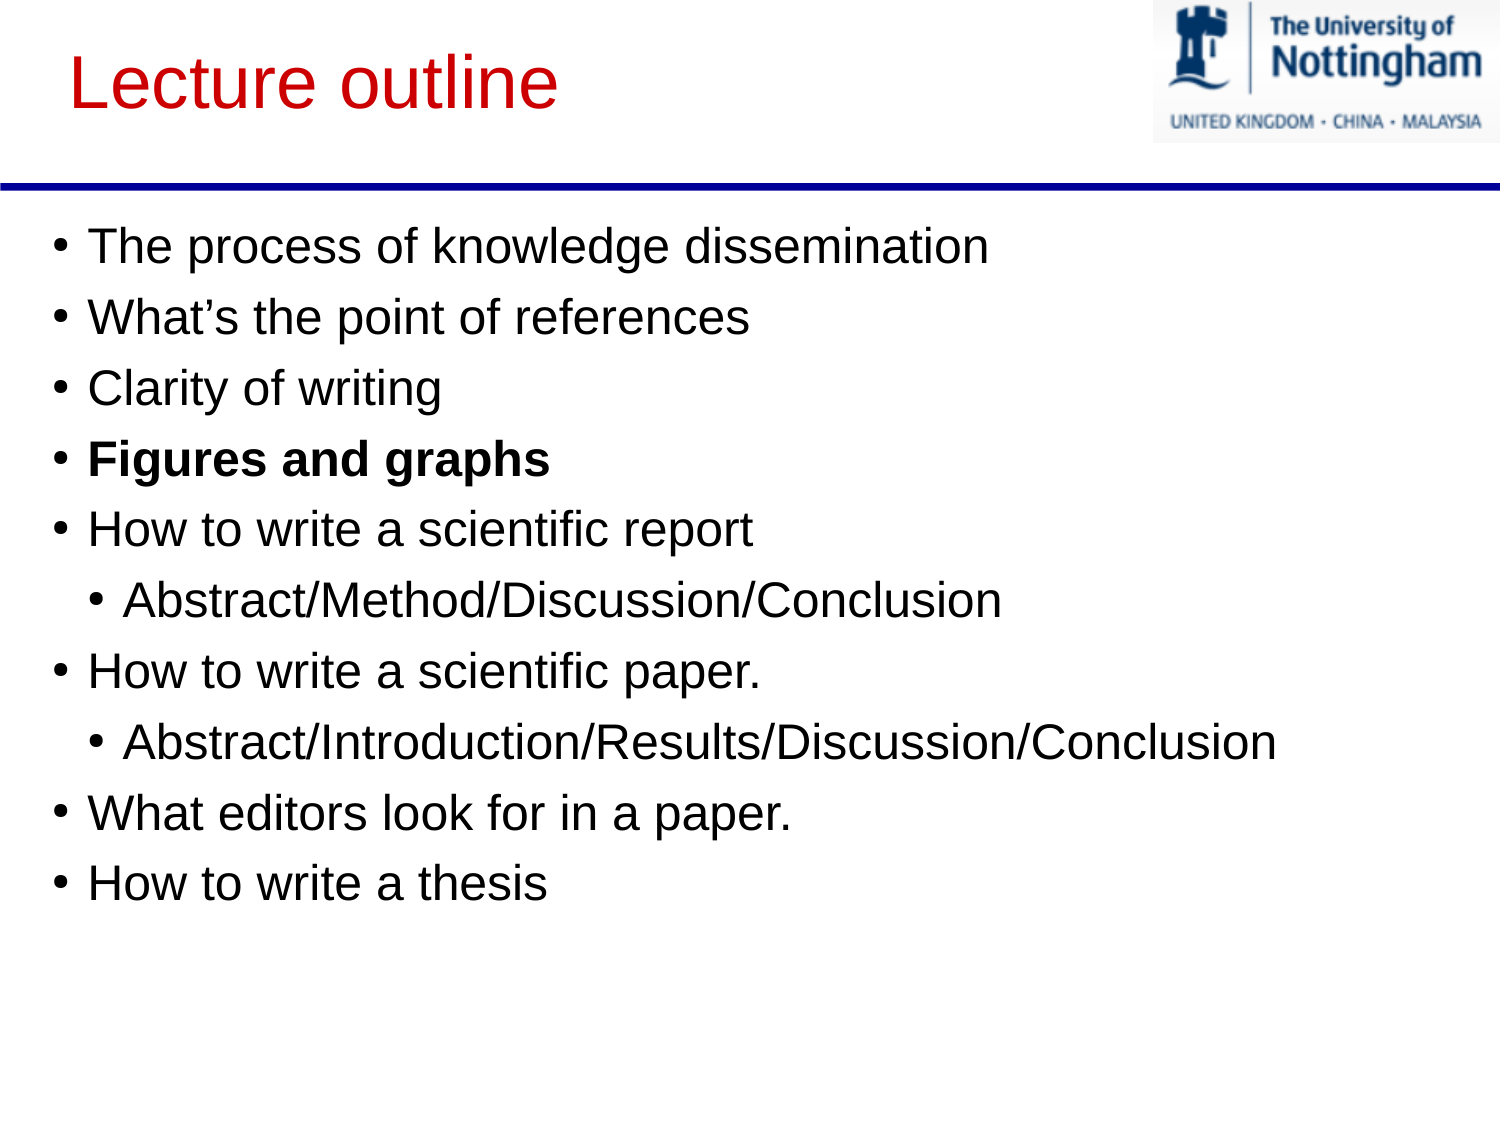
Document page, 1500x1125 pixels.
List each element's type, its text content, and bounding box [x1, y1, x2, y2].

picture [1153, 0, 1500, 143]
text_box Lecture outline [53, 33, 947, 133]
text_box The process of knowledge dissemination What’s the point of references Clarity of writing Figures and graphs How to write a scientific report Abstract/Method/Discussion/Conclusion How to write a scientific paper. Abstract/Introduction/Results/Discussion/Conclusion What editors look for in a paper. How to write a thesis [37, 211, 1455, 919]
